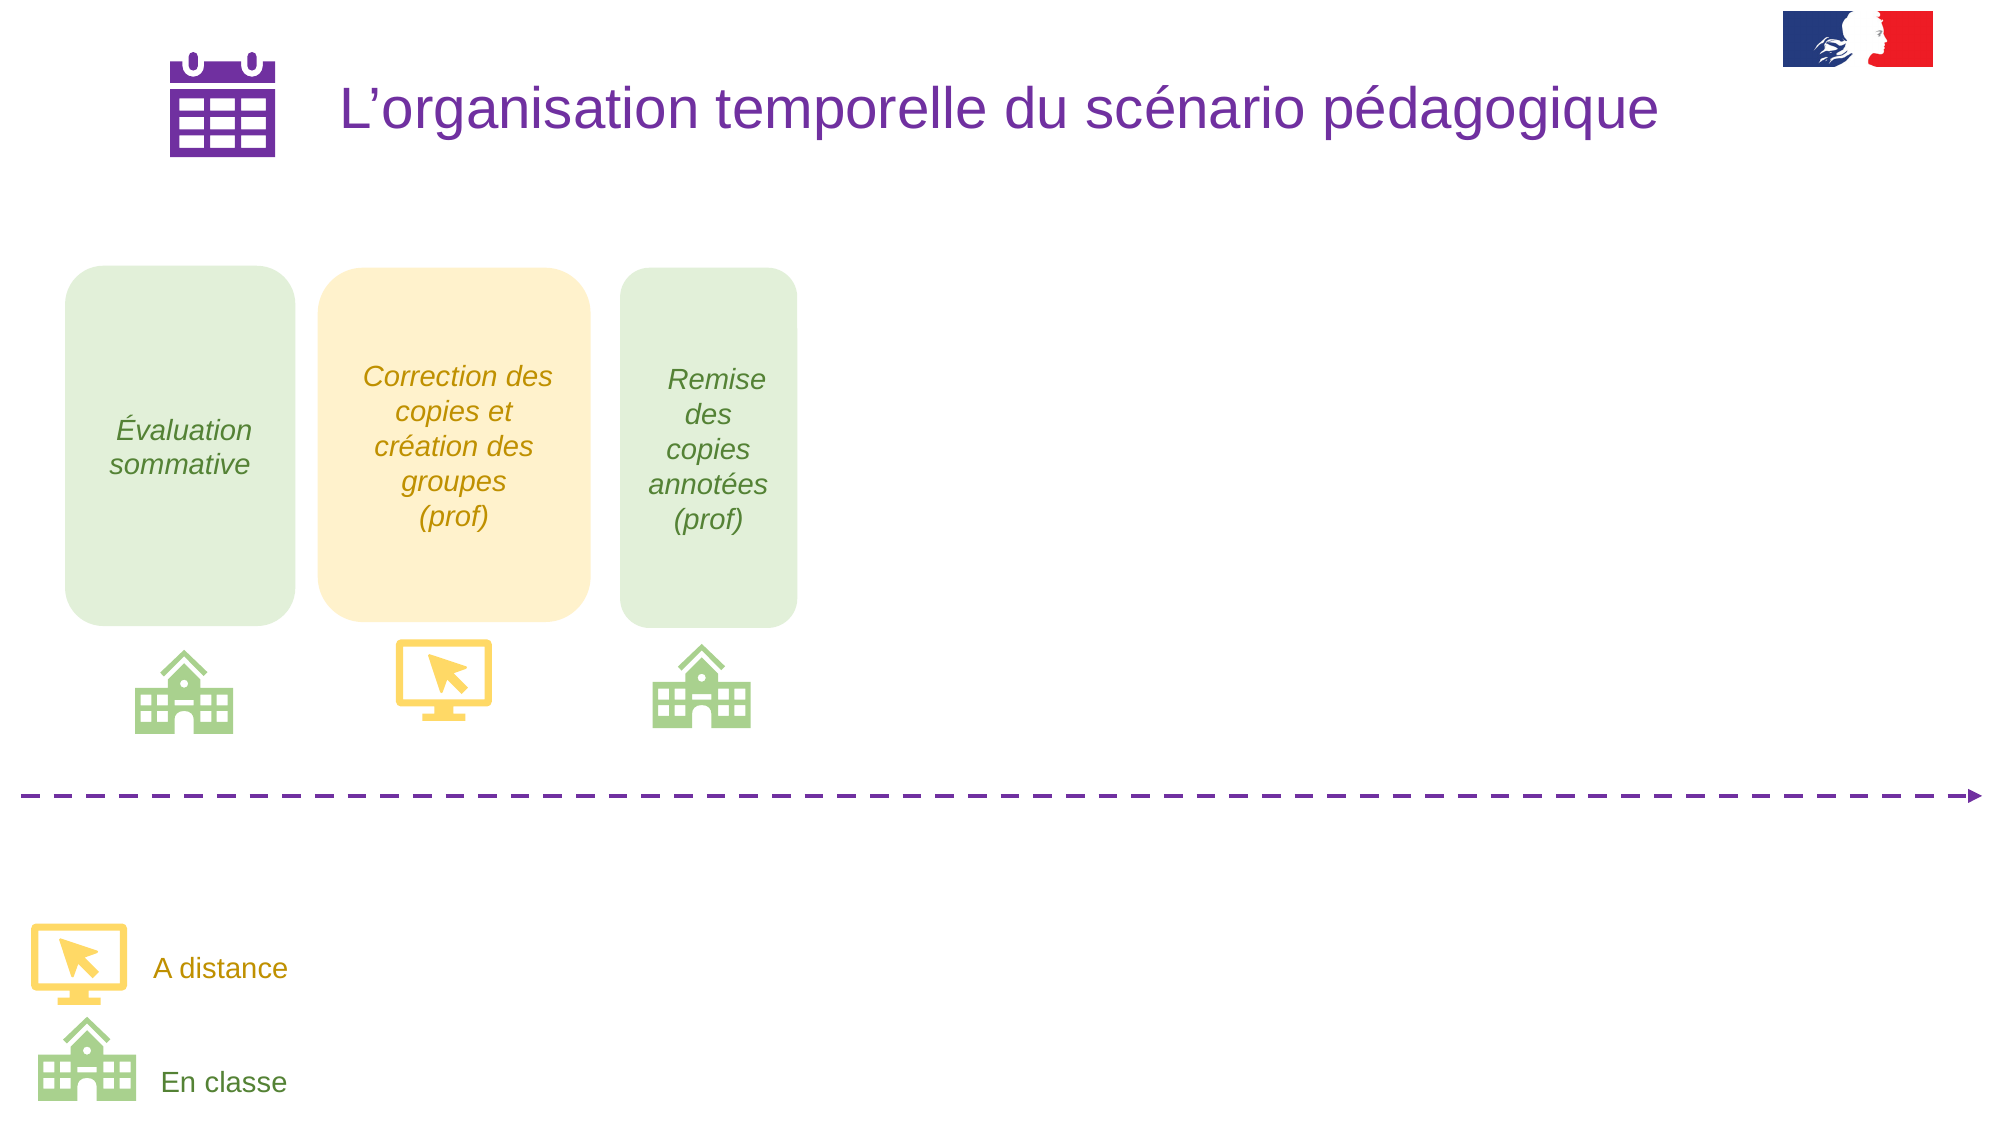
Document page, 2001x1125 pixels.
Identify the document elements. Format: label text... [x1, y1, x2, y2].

picture [635, 620, 768, 753]
picture [21, 906, 154, 1125]
text_box Remise des copies annotées (prof) [620, 267, 798, 628]
picture [385, 622, 502, 739]
picture [1783, 11, 1933, 67]
picture [147, 29, 298, 180]
picture [118, 625, 251, 758]
text_box A distance [138, 942, 312, 993]
text_box L’organisation temporelle du scénario pédagogique [324, 62, 1693, 148]
text_box Correction des copies et création des groupes (prof) [317, 267, 591, 623]
text_box En classe [145, 1055, 320, 1106]
text_box Évaluation sommative [65, 265, 296, 627]
